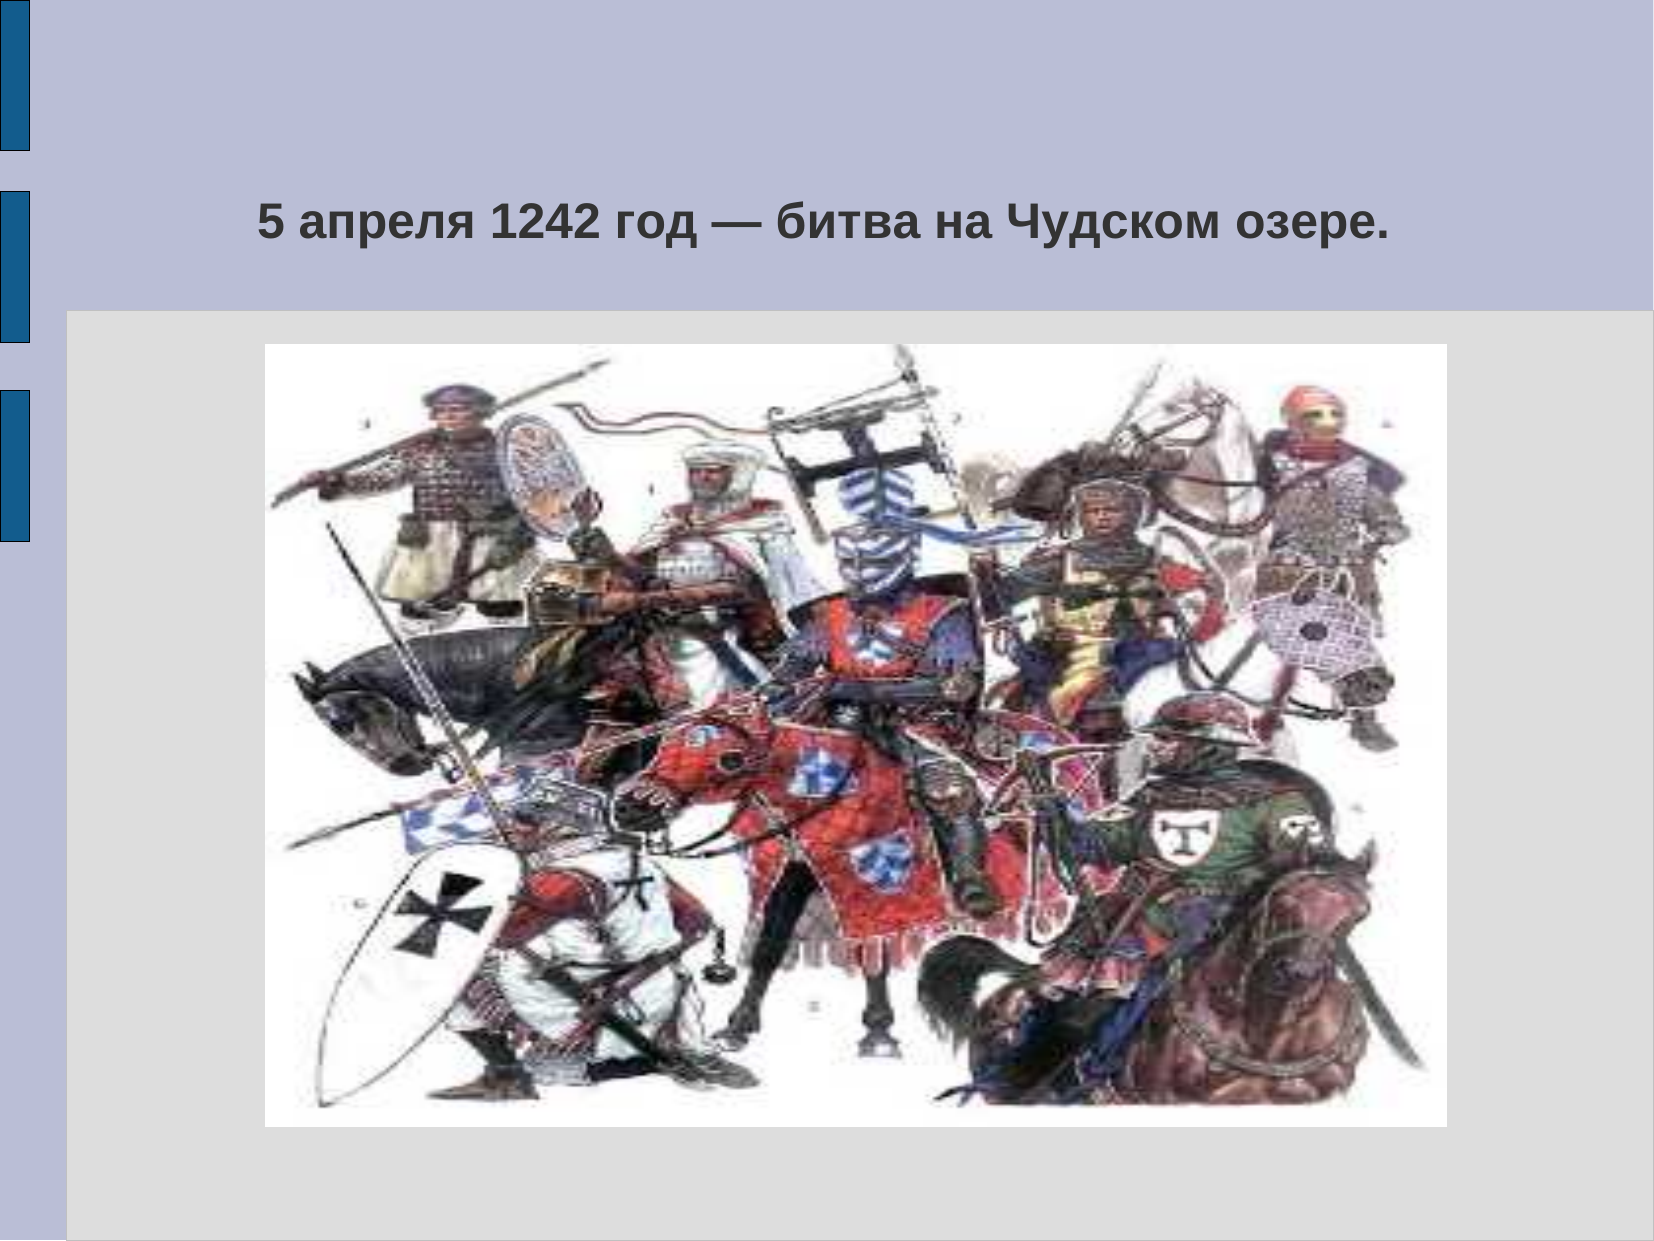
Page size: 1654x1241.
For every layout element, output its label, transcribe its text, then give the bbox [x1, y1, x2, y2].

picture [265, 344, 1447, 1127]
title 5 апреля 1242 год — битва на Чудском озере. [118, 117, 1531, 325]
